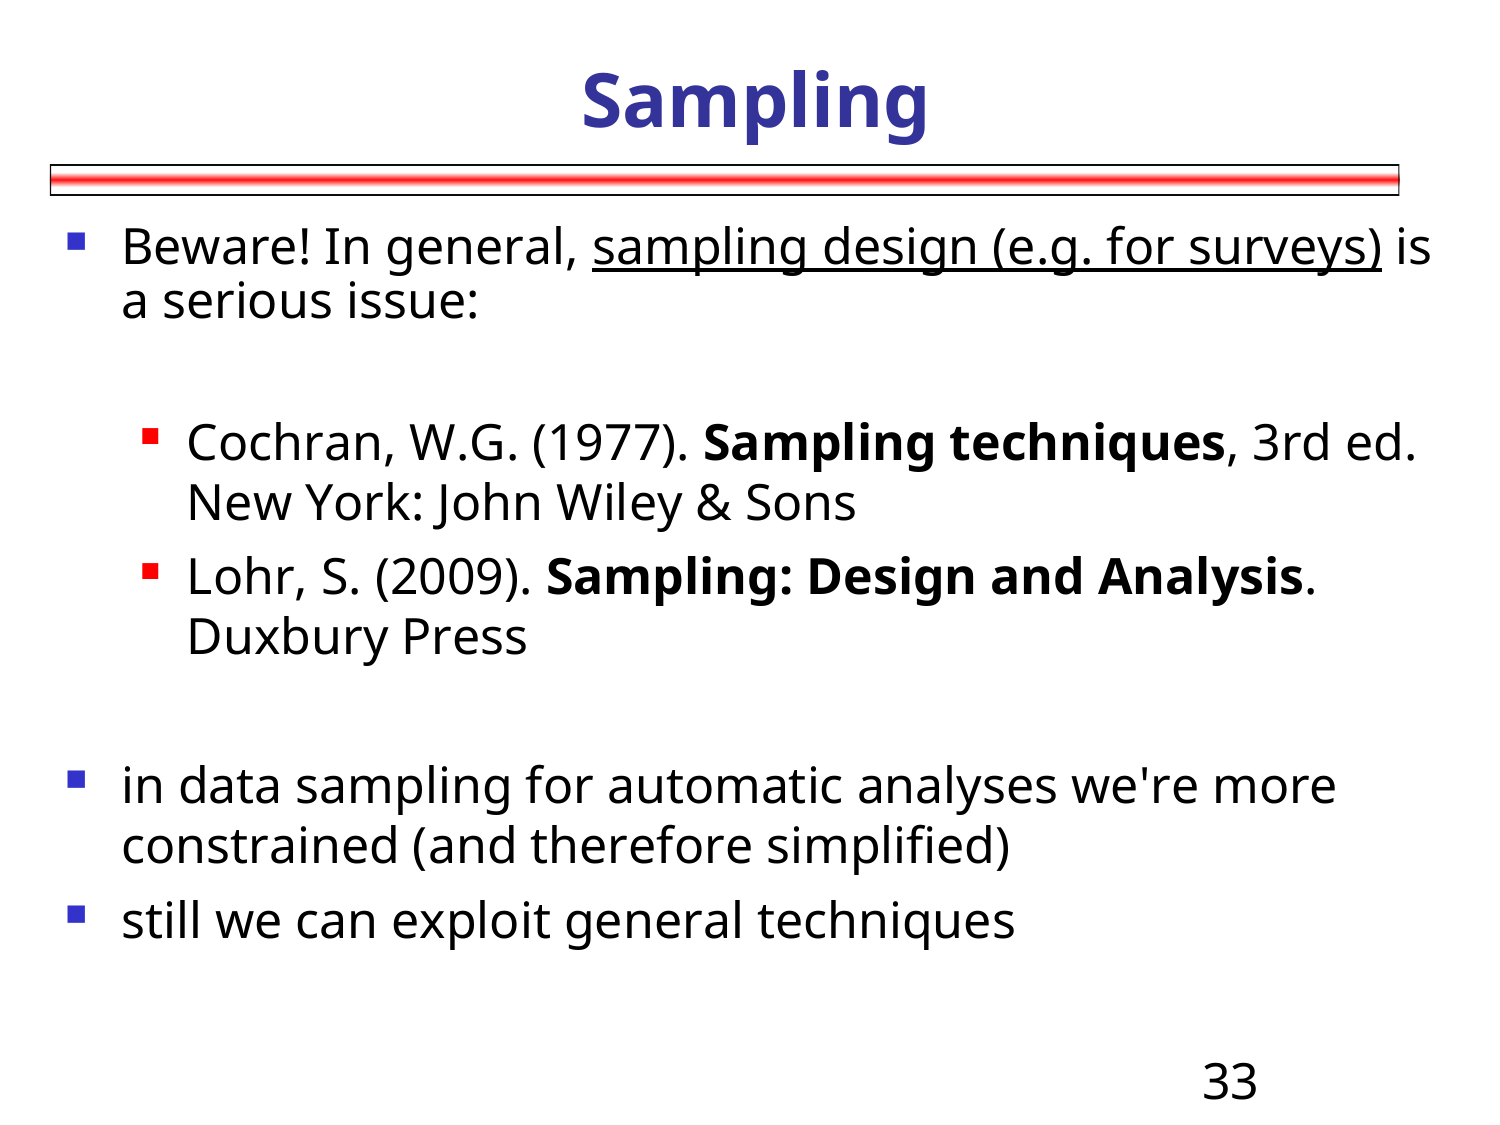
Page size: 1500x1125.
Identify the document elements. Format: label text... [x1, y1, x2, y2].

text_box <number> [1187, 1062, 1500, 1125]
title Sampling [0, 24, 1500, 150]
list Beware! In general, sampling design (e.g. for surveys) is a serious issue: Cochran, W.G. (1977). Sampling techniques, 3rd ed. New York: John Wiley & Sons Lohr, S. (2009). Sampling: Design and Analysis. Duxbury Press in data sampling for automatic analyses we're more constrained (and therefore simplified) still we can exploit general techniques [50, 213, 1450, 1112]
